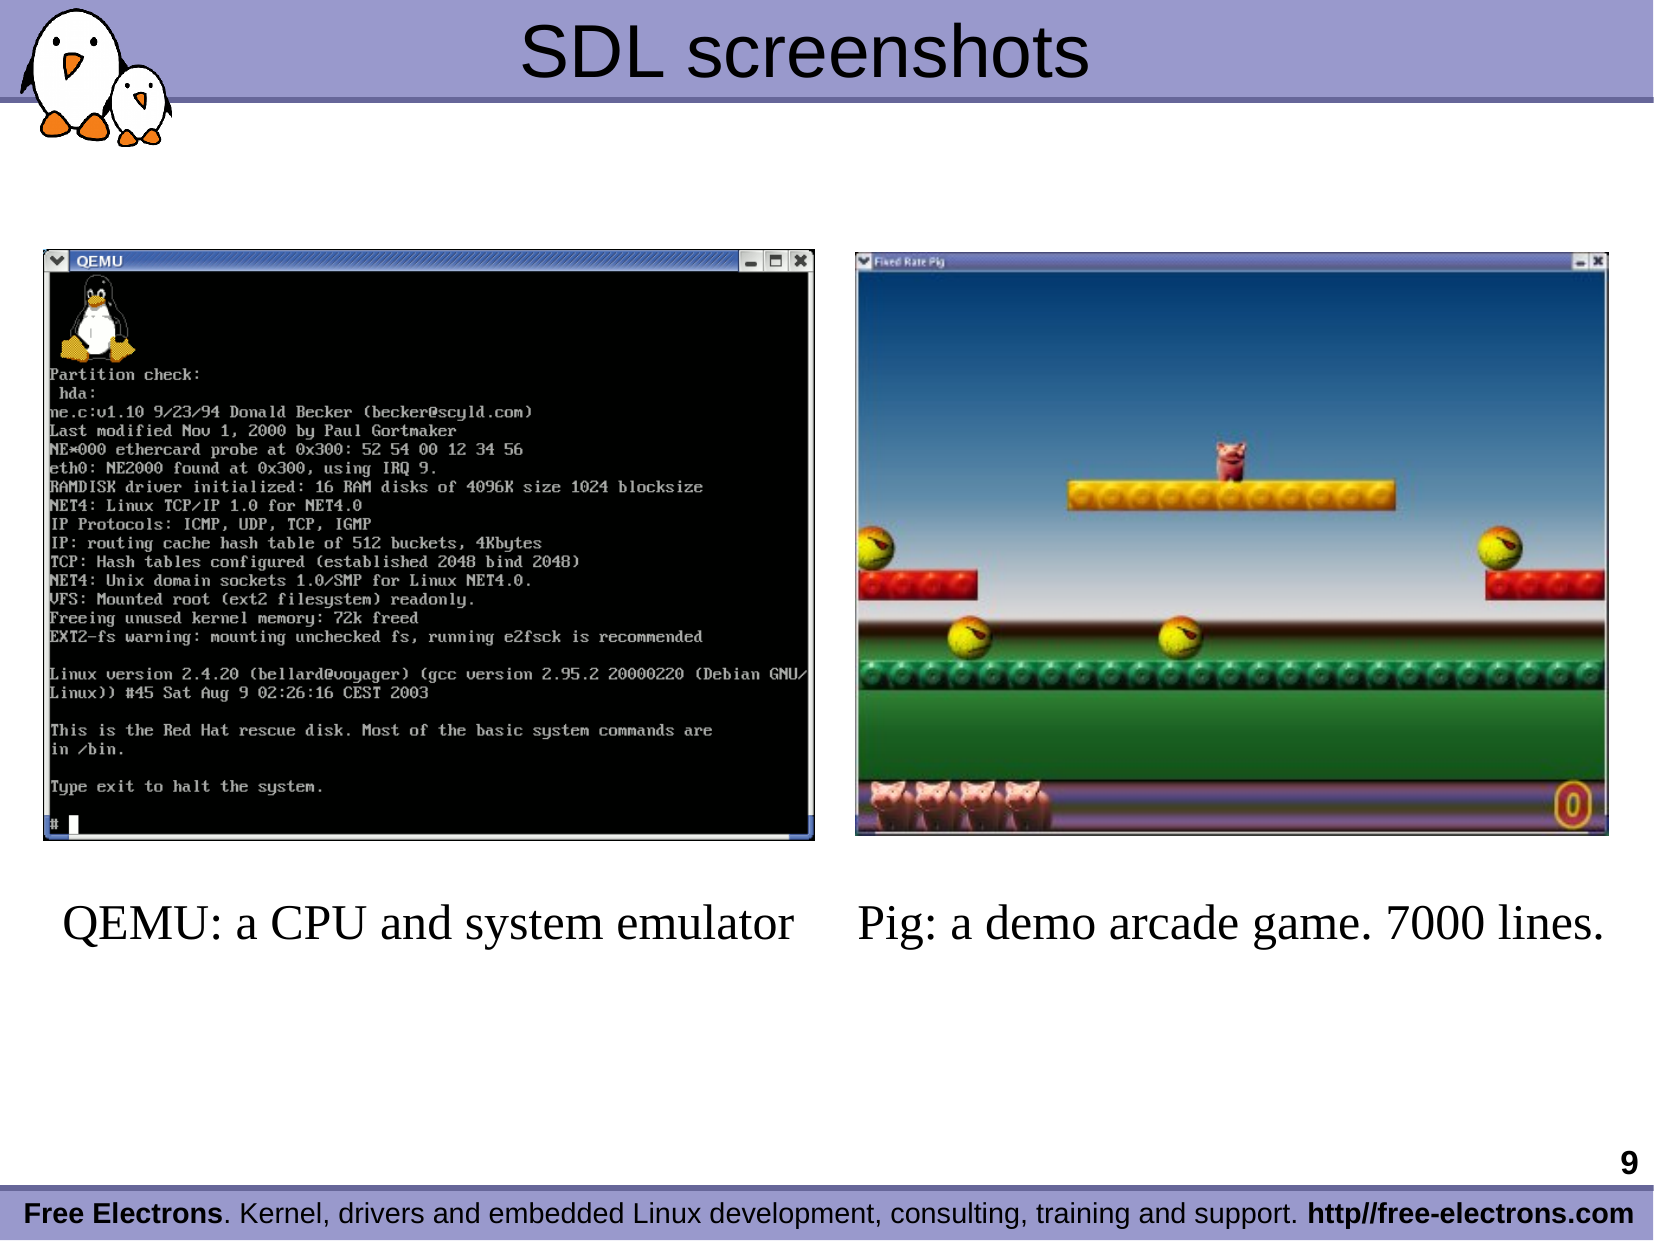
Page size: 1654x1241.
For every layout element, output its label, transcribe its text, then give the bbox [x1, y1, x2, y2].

title SDL screenshots [60, 0, 1551, 103]
text_box Pig: a demo arcade game. 7000 lines. [857, 894, 1607, 965]
picture [20, 8, 172, 147]
picture [855, 252, 1609, 836]
text_box QEMU: a CPU and system emulator [62, 894, 796, 965]
picture [43, 249, 815, 841]
